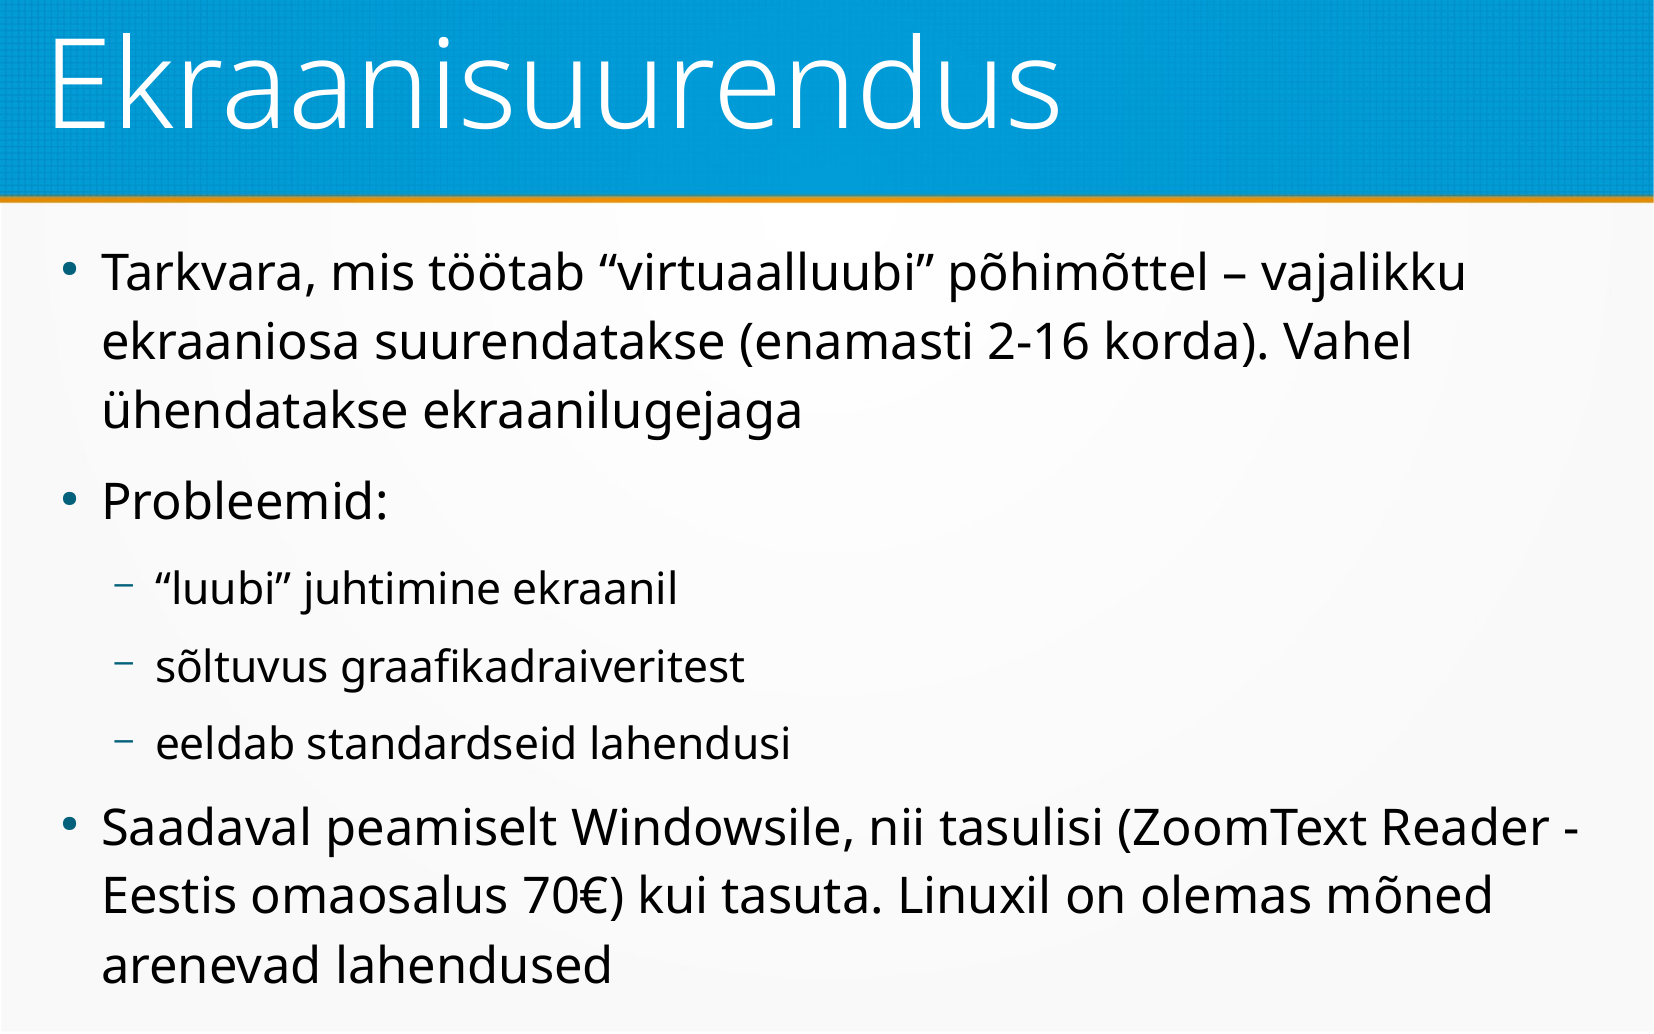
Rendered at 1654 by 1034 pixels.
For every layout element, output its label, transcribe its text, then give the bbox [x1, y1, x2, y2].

picture [0, 195, 1654, 1034]
title Ekraanisuurendus [43, 0, 1619, 166]
list Tarkvara, mis töötab “virtuaalluubi” põhimõttel – vajalikku ekraaniosa suurendatakse (enamasti 2-16 korda). Vahel ühendatakse ekraanilugejaga Probleemid: “luubi” juhtimine ekraanil sõltuvus graafikadraiveritest eeldab standardseid lahendusi Saadaval peamiselt Windowsile, nii tasulisi (ZoomText Reader - Eestis omaosalus 70€) kui tasuta. Linuxil on olemas mõned arenevad lahendused [47, 236, 1607, 1002]
